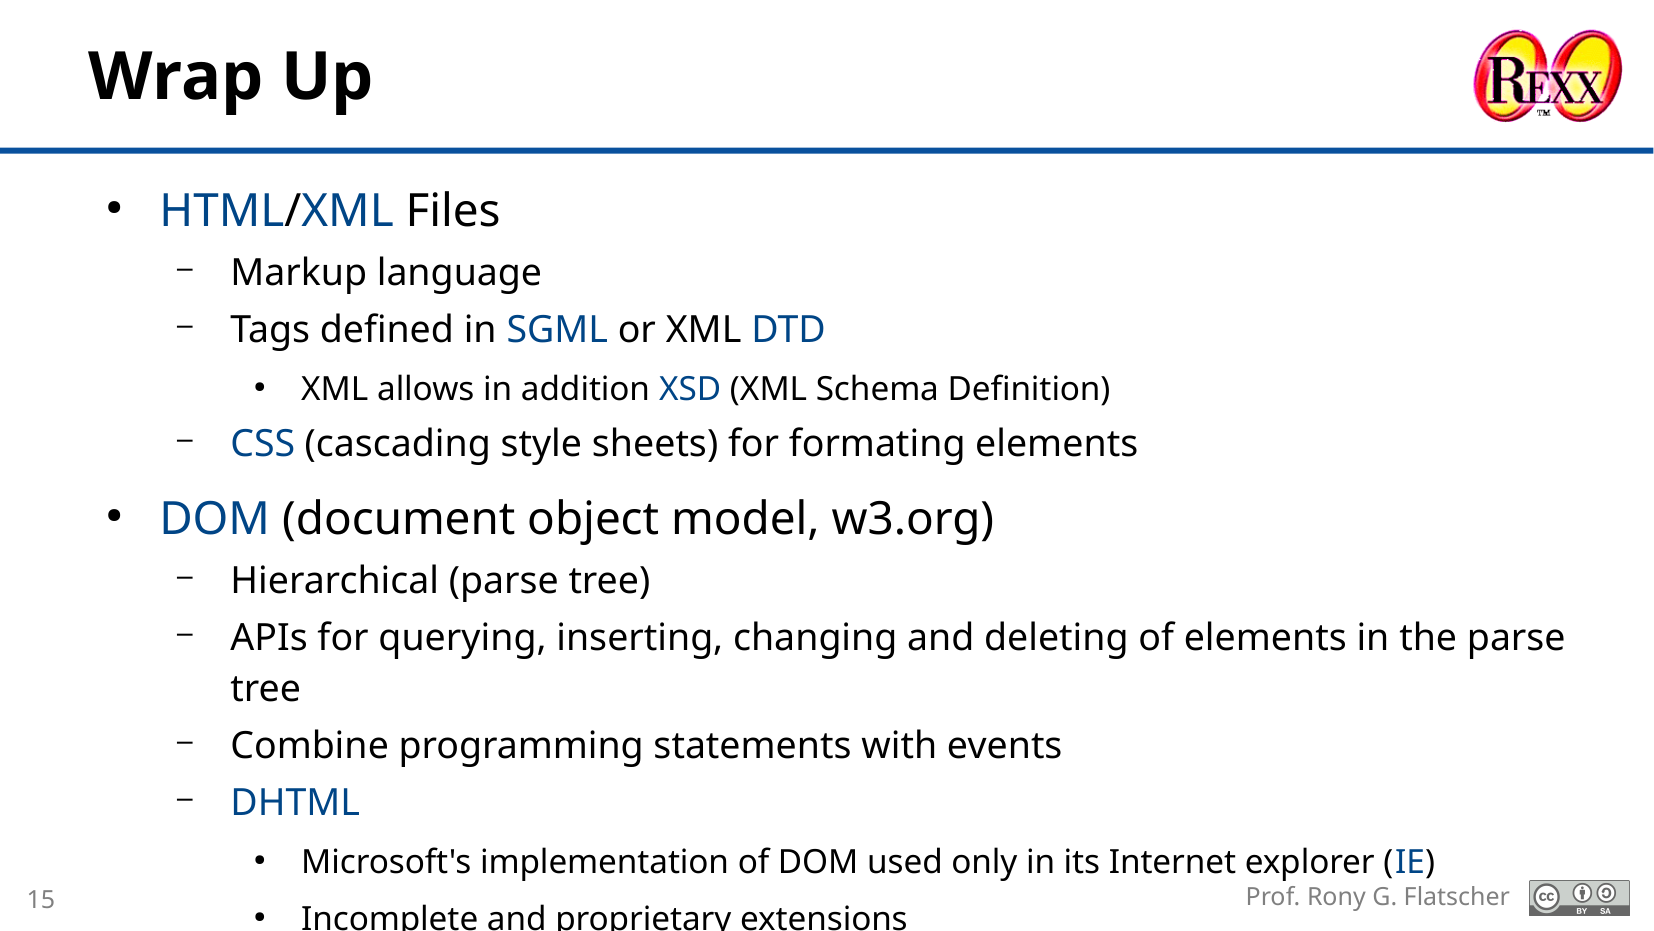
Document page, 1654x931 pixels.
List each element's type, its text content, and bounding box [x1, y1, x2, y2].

title Wrap Up [29, 0, 1654, 148]
list HTML/XML Files Markup language Tags defined in SGML or XML DTD XML allows in addition XSD (XML Schema Definition) CSS (cascading style sheets) for formating elements DOM (document object model, w3.org) Hierarchical (parse tree) APIs for querying, inserting, changing and deleting of elements in the parse tree Combine programming statements with events DHTML Microsoft's implementation of DOM used only in its Internet explorer (IE) Incomplete and proprietary extensions [88, 177, 1577, 857]
